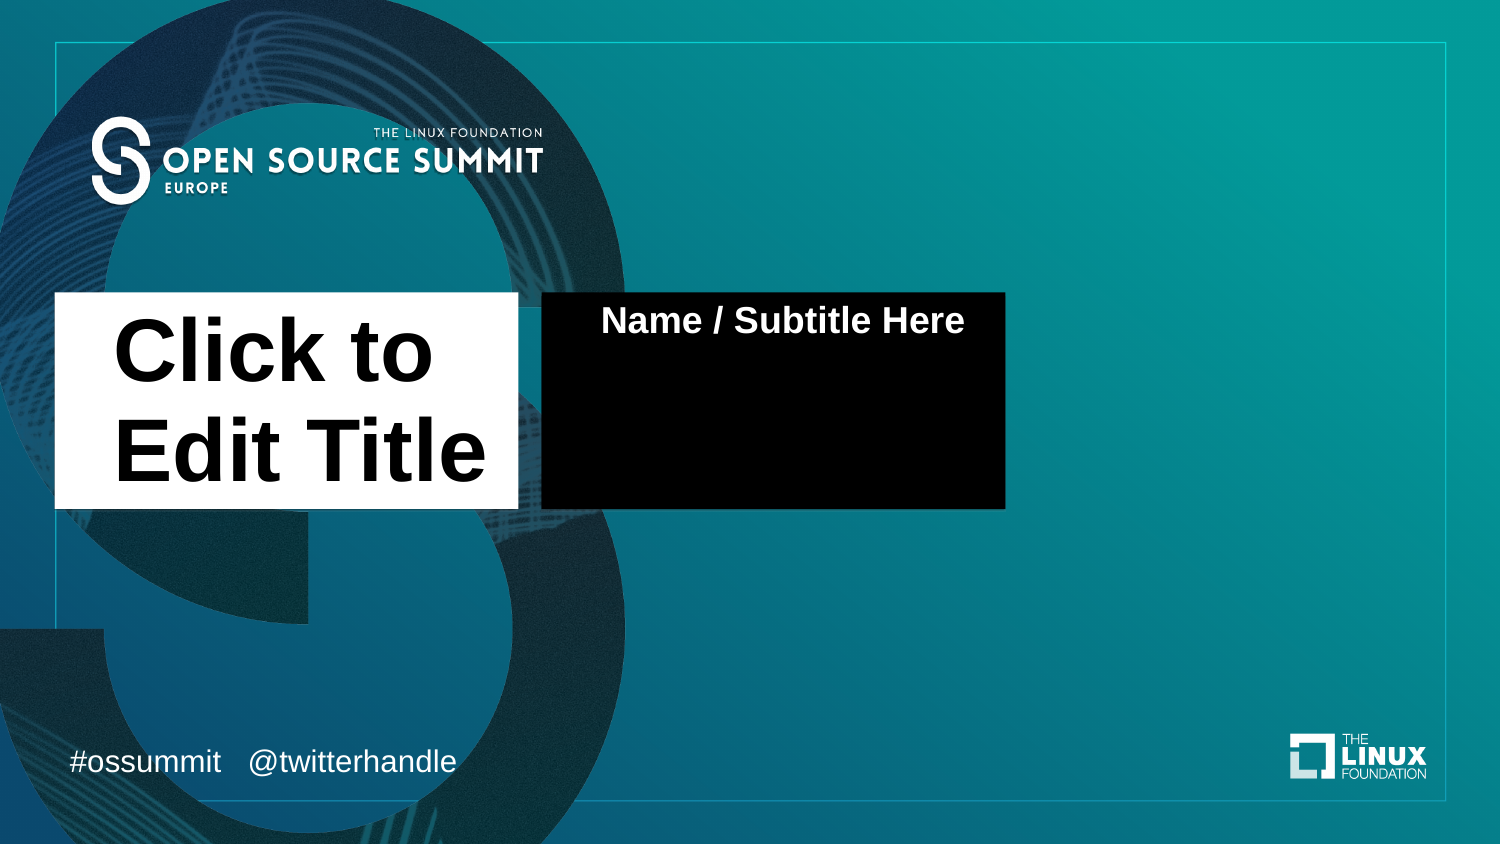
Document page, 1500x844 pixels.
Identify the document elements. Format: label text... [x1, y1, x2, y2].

list Click to Edit Title [54, 292, 541, 509]
text_box @twitterhandle [232, 733, 489, 791]
list Name / Subtitle Here [54, 523, 552, 590]
text_box #ossummit [54, 733, 232, 791]
